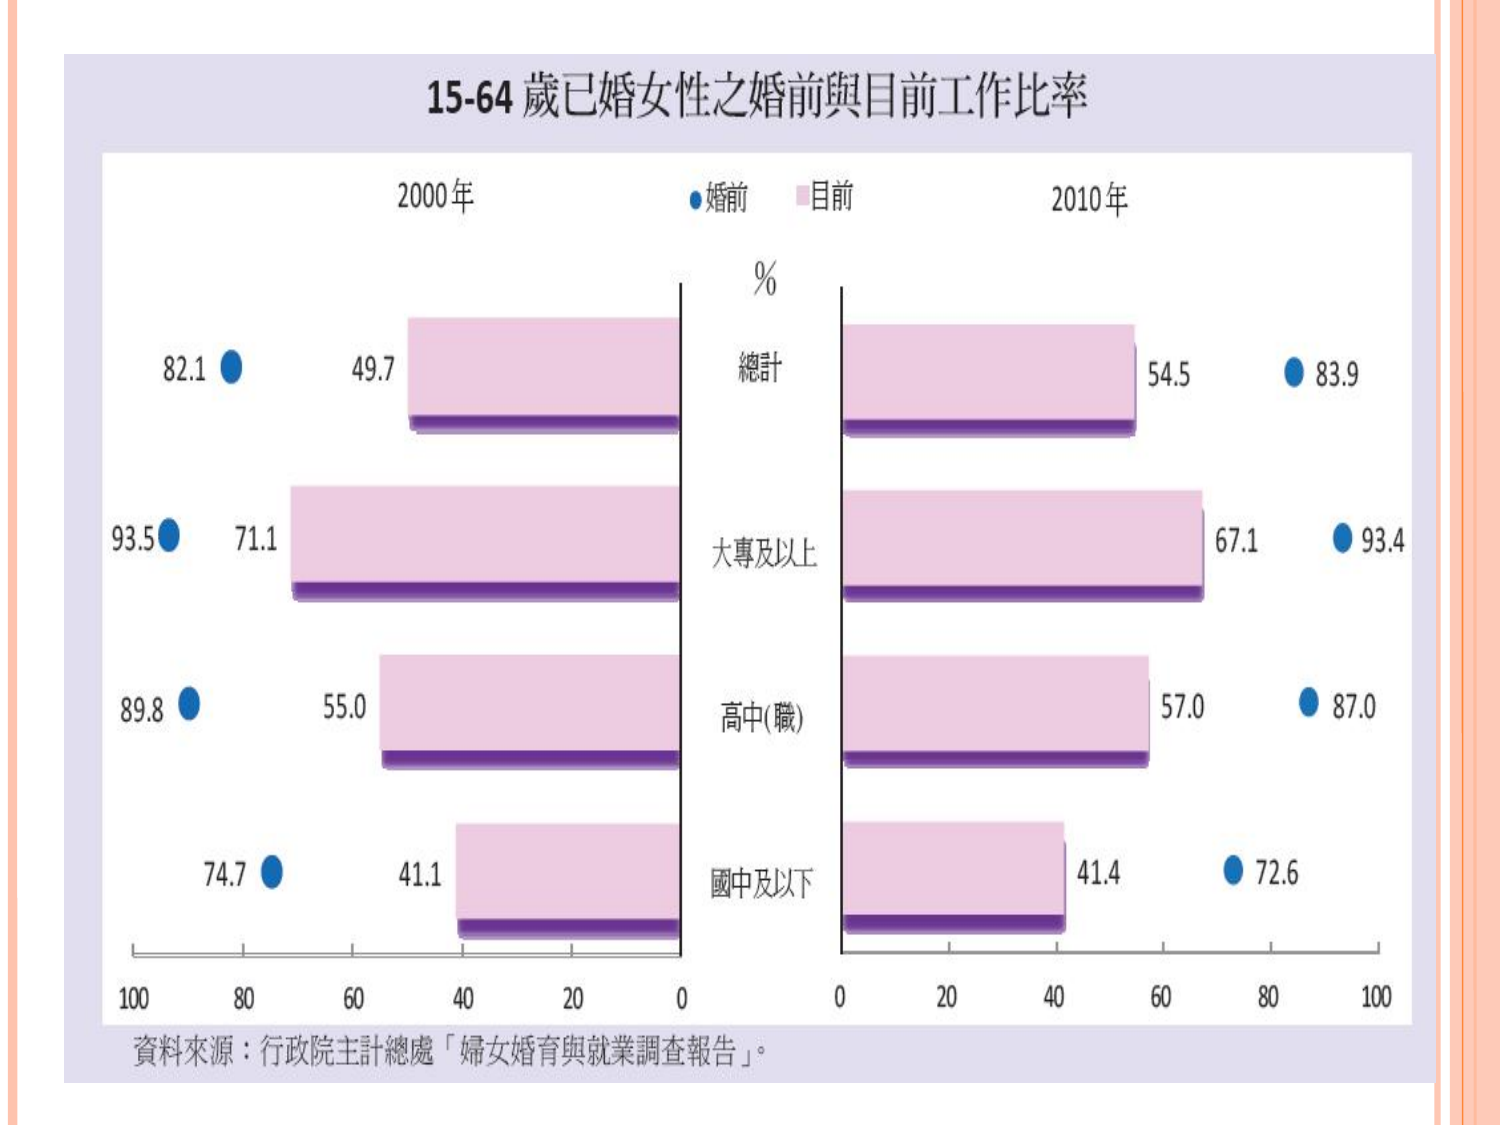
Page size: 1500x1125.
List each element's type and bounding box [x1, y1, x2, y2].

picture [64, 54, 1436, 1083]
